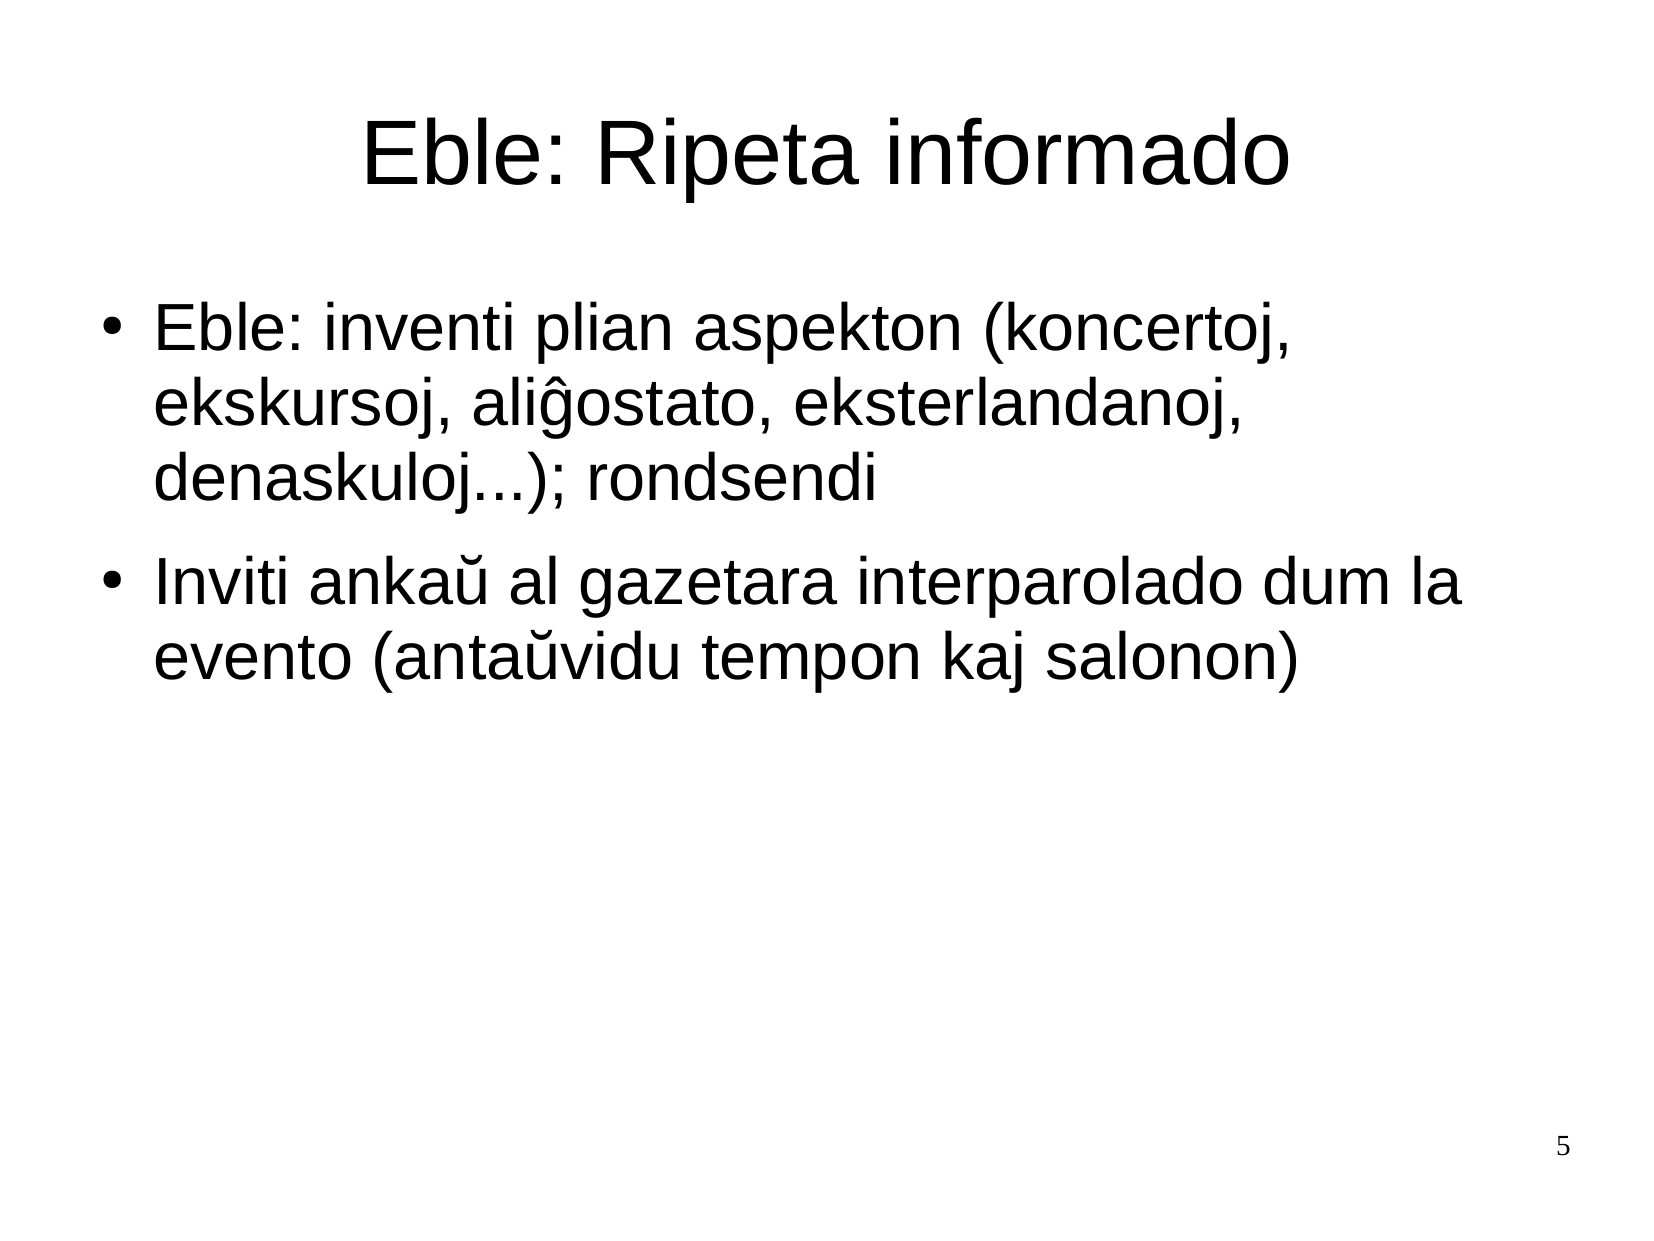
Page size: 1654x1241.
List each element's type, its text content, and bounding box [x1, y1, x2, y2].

title Eble: Ripeta informado [82, 49, 1571, 257]
list Eble: inventi plian aspekton (koncertoj, ekskursoj, aliĝostato, eksterlandanoj, denaskuloj...); rondsendi Inviti ankaŭ al gazetara interparolado dum la evento (antaŭvidu tempon kaj salonon) [82, 290, 1571, 1010]
